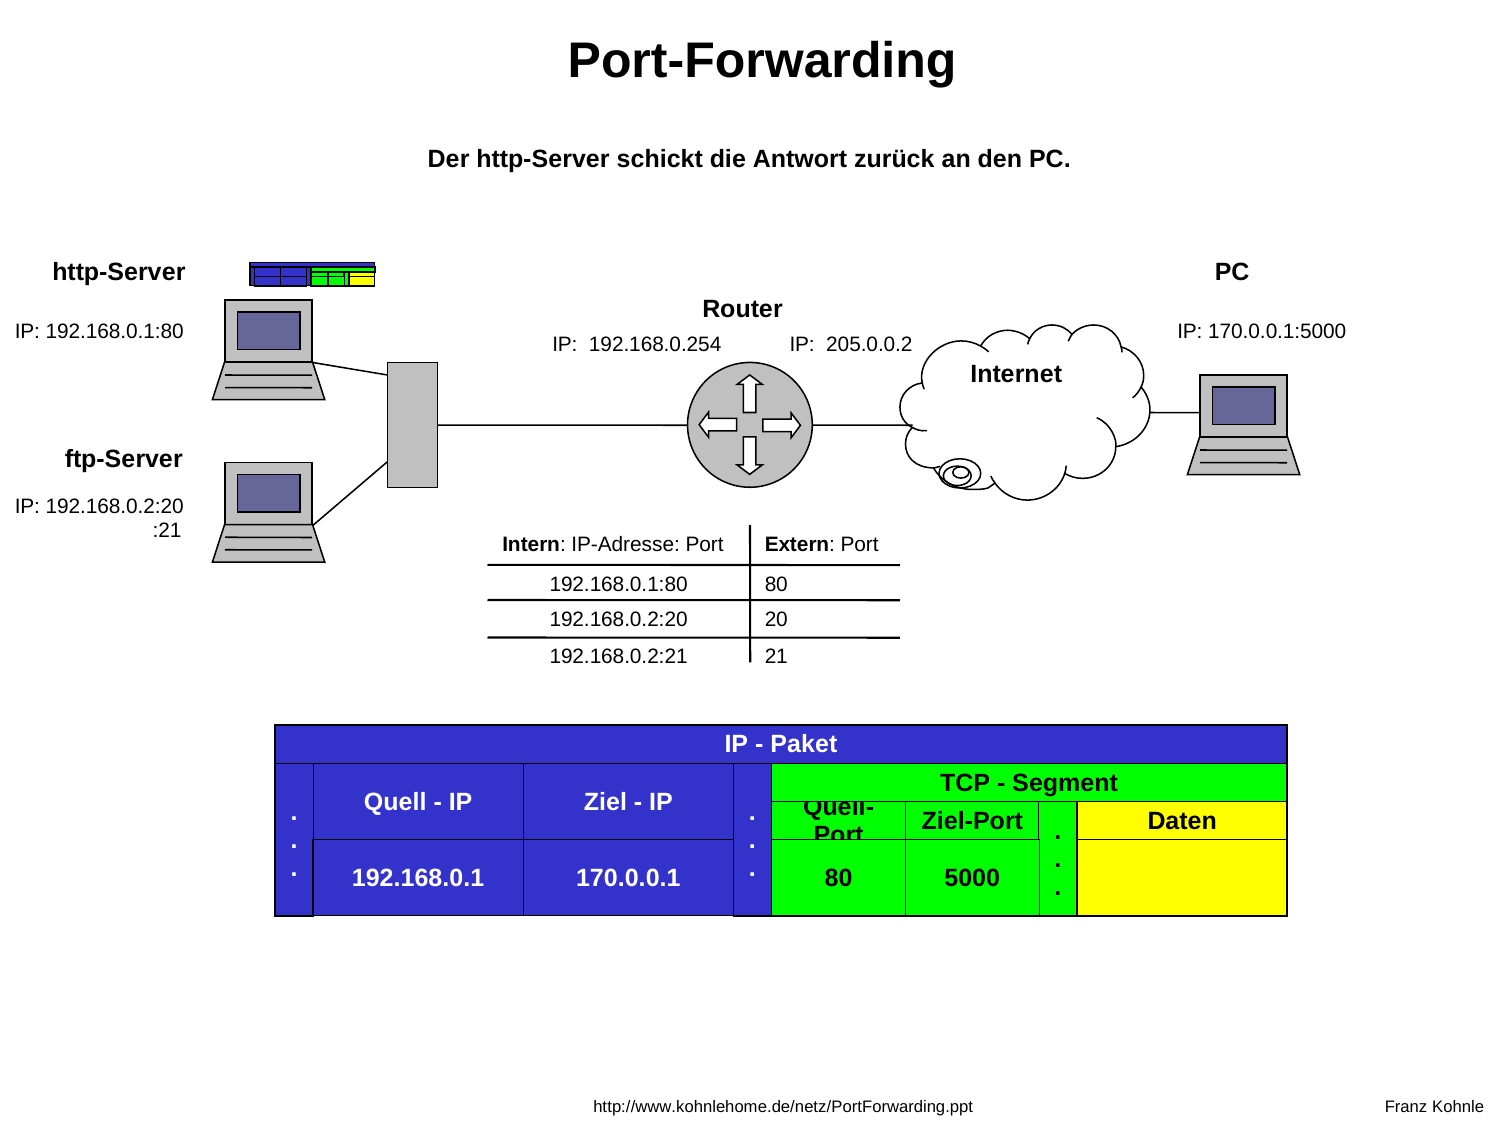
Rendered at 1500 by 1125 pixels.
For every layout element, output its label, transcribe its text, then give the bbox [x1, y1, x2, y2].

text_box Ziel-Port [905, 802, 1038, 839]
text_box IP: 192.168.0.1:80 [0, 312, 199, 352]
text_box 20 [750, 601, 901, 636]
text_box Der http-Server schickt die Antwort zurück an den PC. [412, 137, 1088, 181]
text_box [1078, 840, 1288, 916]
text_box IP: 170.0.0.1:5000 [1162, 312, 1362, 352]
text_box [249, 262, 375, 287]
text_box Router [687, 287, 798, 331]
text_box 21 [750, 637, 901, 678]
text_box http://www.kohnlehome.de/netz/PortForwarding.ppt [578, 1089, 991, 1125]
text_box IP: 192.168.0.2:20 :21 [0, 487, 199, 550]
text_box 192.168.0.1 [313, 839, 523, 916]
text_box IP - Paket [275, 725, 1288, 764]
text_box 5000 [905, 839, 1040, 916]
text_box Franz Kohnle [1370, 1089, 1500, 1125]
text_box [212, 299, 325, 400]
text_box Daten [1078, 801, 1288, 840]
text_box ftp-Server [49, 437, 199, 487]
text_box http-Server [37, 249, 202, 322]
text_box Extern: Port [752, 524, 901, 564]
text_box Port-Forwarding [552, 24, 972, 97]
text_box [687, 362, 813, 488]
text_box 80 [771, 839, 905, 916]
text_box IP: 205.0.0.2 [774, 324, 928, 364]
text_box Internet [899, 324, 1150, 501]
text_box Quell - IP [314, 764, 524, 839]
text_box Ziel - IP [524, 764, 734, 839]
text_box ... [1038, 802, 1078, 916]
text_box [212, 462, 325, 563]
text_box 80 [752, 566, 901, 599]
text_box IP: 192.168.0.254 [537, 324, 737, 364]
text_box 192.168.0.2:21 [487, 637, 750, 663]
text_box TCP - Segment [771, 763, 1287, 802]
text_box 192.168.0.1:80 [487, 566, 749, 599]
text_box [387, 362, 438, 488]
text_box Quell-Port [771, 802, 905, 839]
text_box 170.0.0.1 [523, 839, 734, 916]
text_box [1187, 375, 1300, 475]
text_box 192.168.0.2:20 [487, 602, 750, 625]
text_box Intern: IP-Adresse: Port [487, 524, 749, 563]
text_box PC [1200, 249, 1265, 294]
text_box ... [275, 763, 314, 916]
text_box ... [734, 764, 771, 916]
